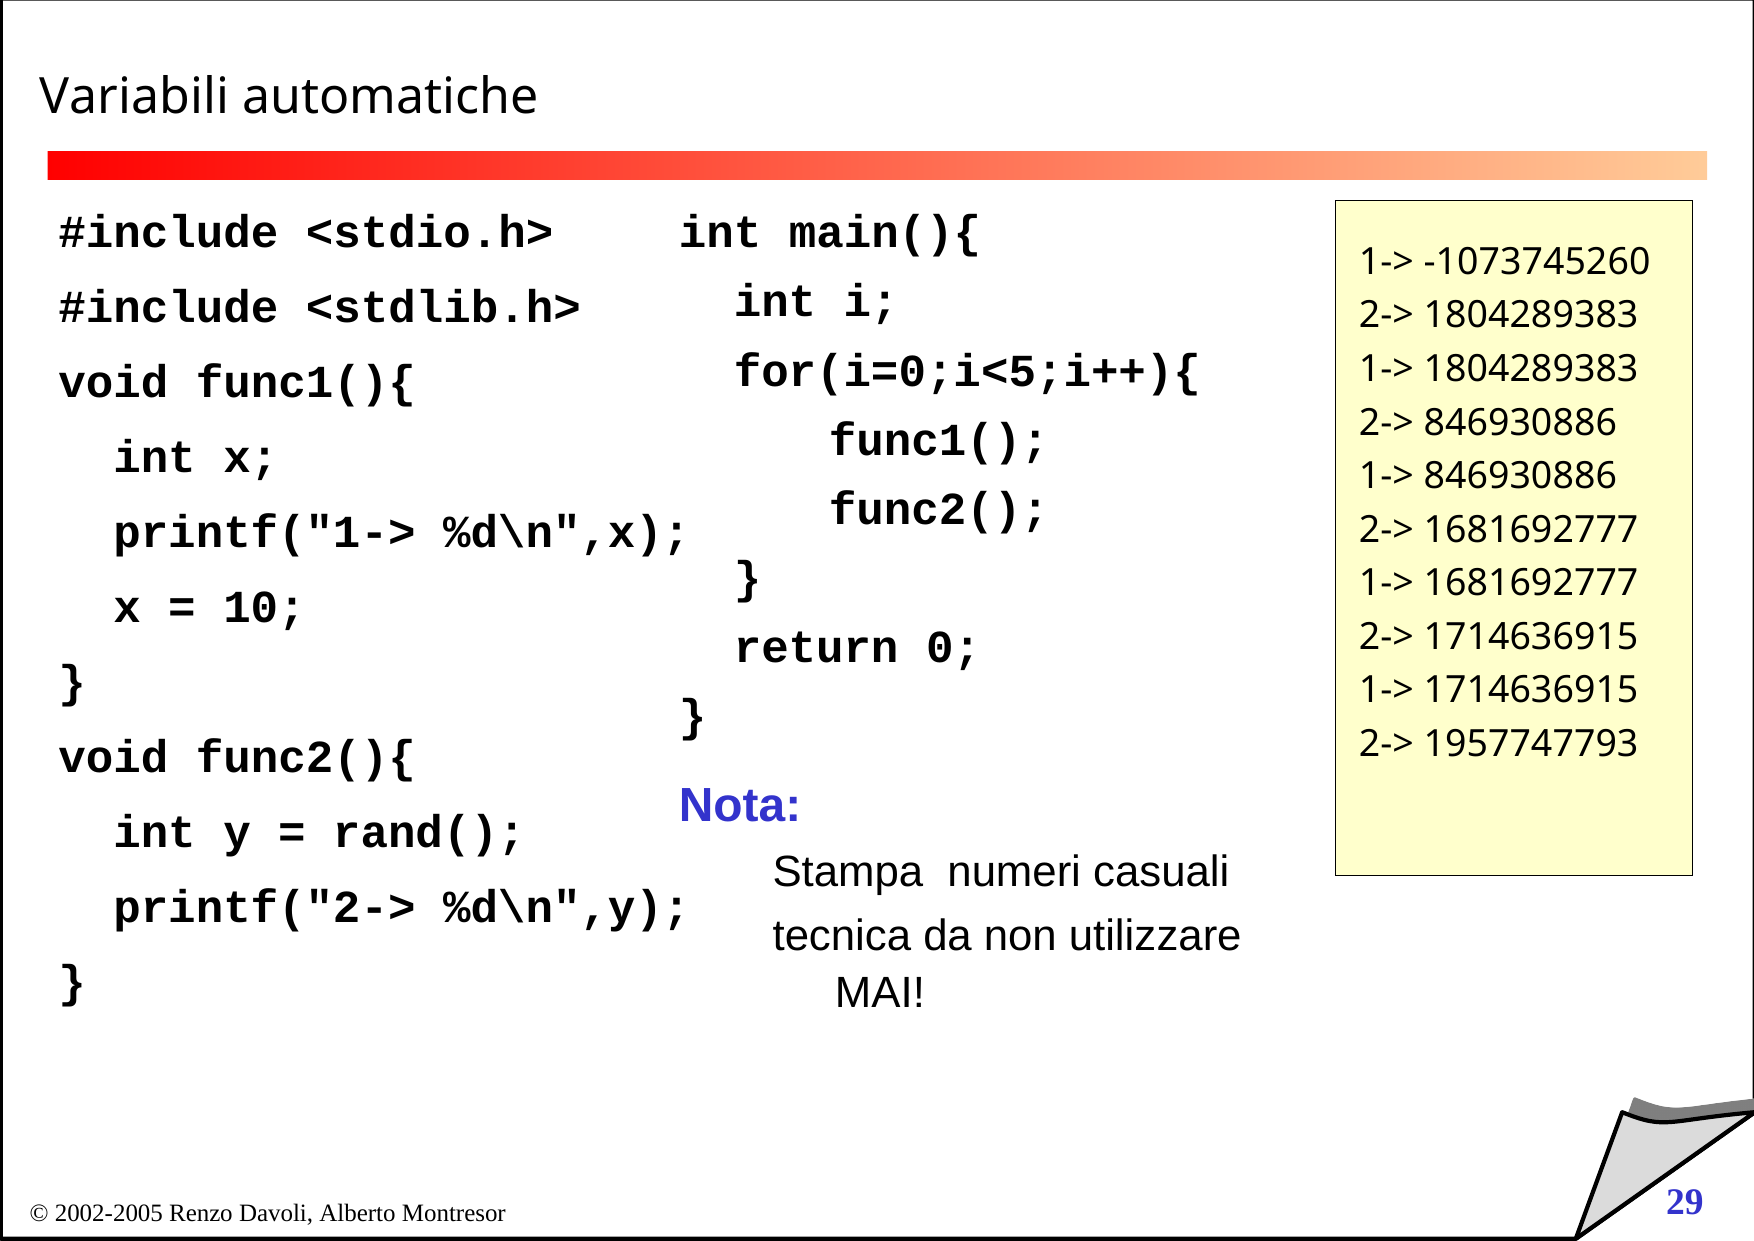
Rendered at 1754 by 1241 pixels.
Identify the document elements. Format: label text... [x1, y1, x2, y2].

text_box main [750, 151, 754, 179]
text_box [1335, 200, 1693, 876]
list int main(){ int i; for(i=0;i<5;i++){ func1(); func2(); } return 0; } Nota: Stampa numeri casuali tecnica da non utilizzare MAI! [678, 206, 1264, 1214]
title Variabili automatiche [40, 49, 1714, 144]
list #include <stdio.h> #include <stdlib.h> void func1(){ int x; printf("1-> %d\n",x); x = 10; } void func2(){ int y = rand(); printf("2-> %d\n",y); } [58, 206, 678, 1097]
text_box 1-> -1073745260 2-> 1804289383 1-> 1804289383 2-> 846930886 1-> 846930886 2-> 1681692777 1-> 1681692777 2-> 1714636915 1-> 1714636915 2-> 1957747793 [1359, 231, 1678, 847]
